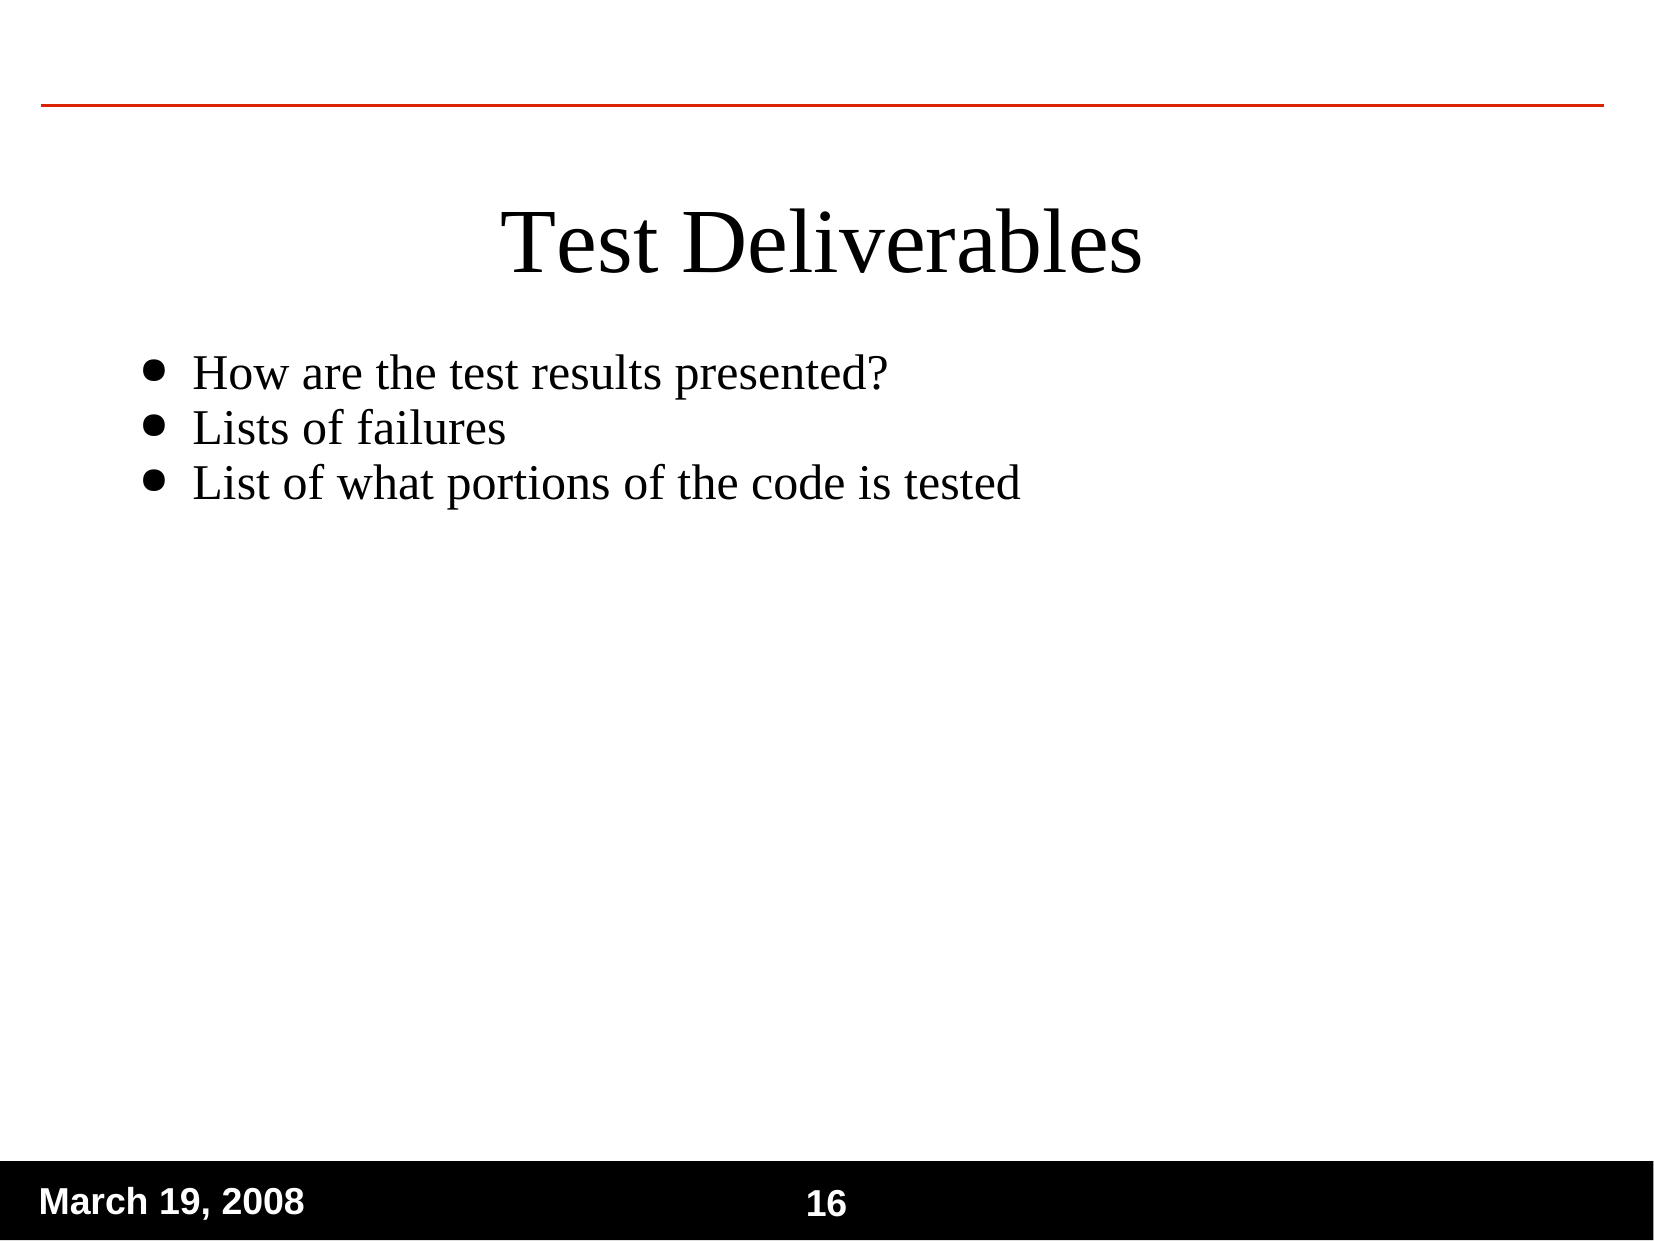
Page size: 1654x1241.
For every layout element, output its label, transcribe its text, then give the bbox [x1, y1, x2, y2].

title Test Deliverables [117, 137, 1530, 346]
list How are the test results presented? Lists of failures List of what portions of the code is tested [121, 344, 1534, 1127]
